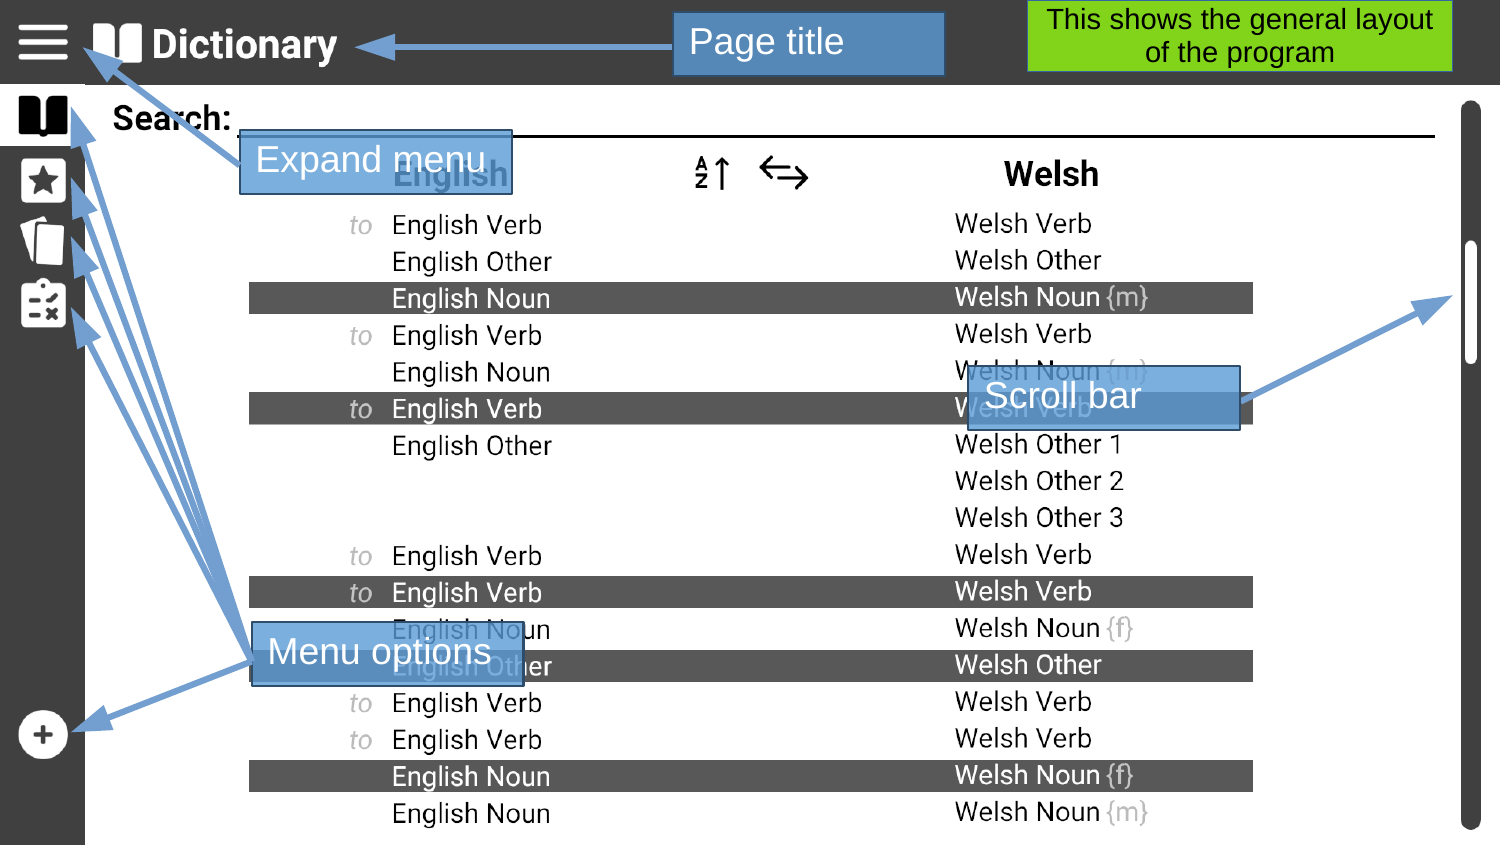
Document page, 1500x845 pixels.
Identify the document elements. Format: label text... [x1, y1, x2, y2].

text_box Menu options [251, 622, 524, 687]
text_box This shows the general layout of the program [1027, 0, 1453, 72]
text_box Scroll bar [968, 366, 1241, 430]
text_box Page title [672, 11, 945, 76]
text_box Expand menu [239, 129, 512, 194]
picture [0, 0, 1500, 845]
